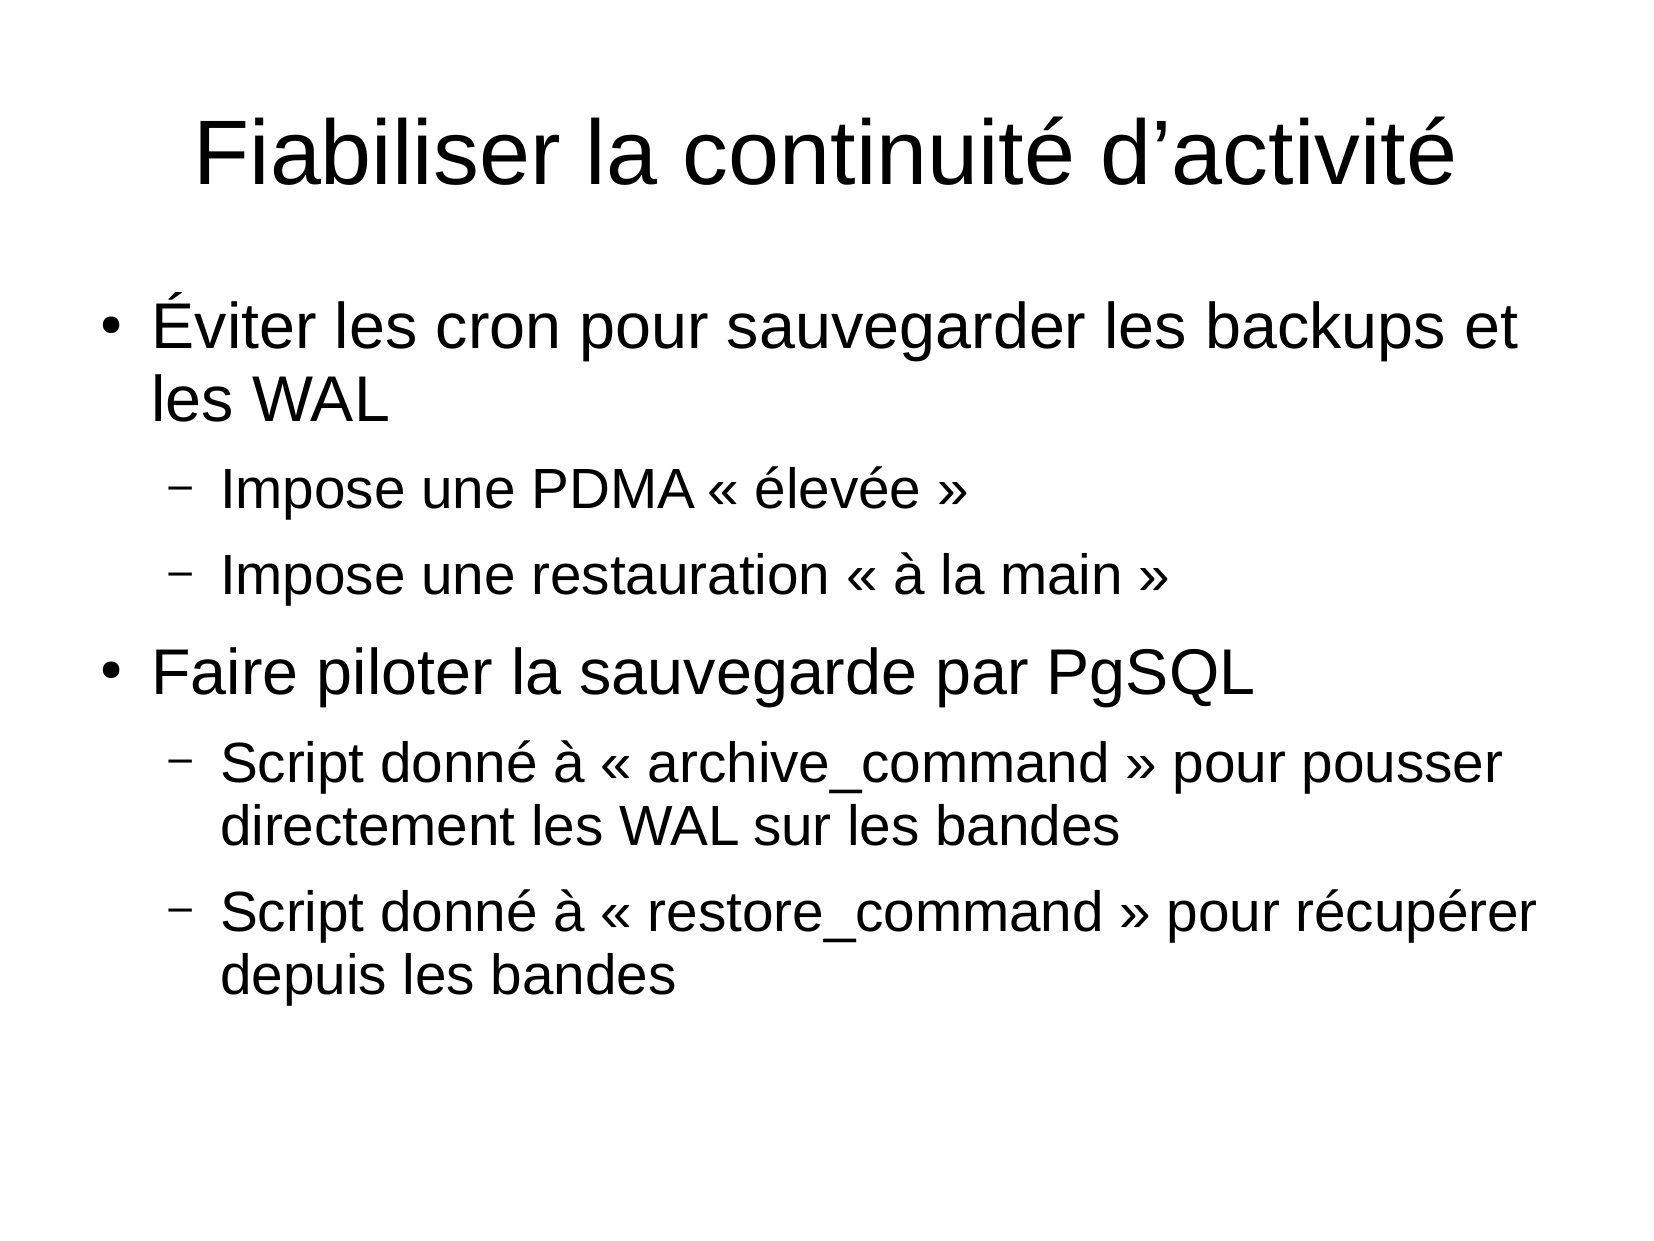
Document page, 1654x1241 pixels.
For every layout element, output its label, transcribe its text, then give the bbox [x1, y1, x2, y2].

title Fiabiliser la continuité d’activité [82, 49, 1571, 257]
list Éviter les cron pour sauvegarder les backups et les WAL Impose une PDMA « élevée » Impose une restauration « à la main » Faire piloter la sauvegarde par PgSQL Script donné à « archive_command » pour pousser directement les WAL sur les bandes Script donné à « restore_command » pour récupérer depuis les bandes [82, 290, 1571, 1010]
